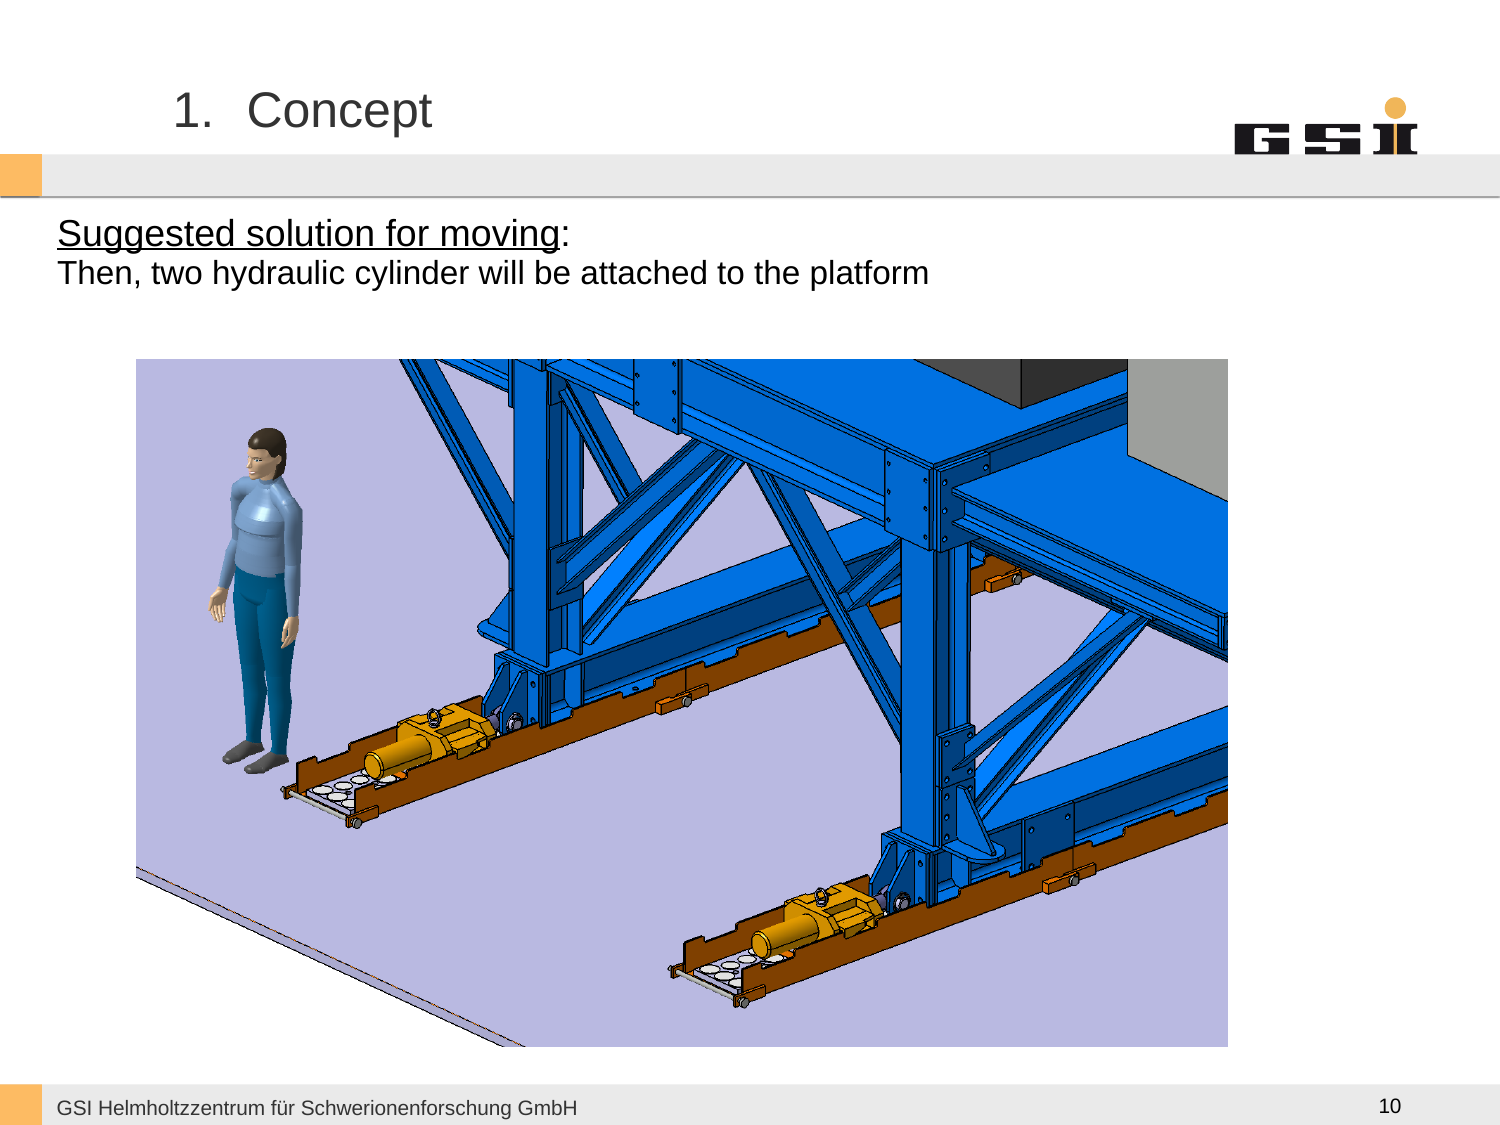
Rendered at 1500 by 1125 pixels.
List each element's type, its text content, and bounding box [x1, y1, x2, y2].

text_box Suggested solution for moving: Then, two hydraulic cylinder will be attached to the platform [42, 204, 1500, 430]
picture [1233, 95, 1419, 154]
picture [136, 359, 1228, 1047]
title 1. Concept [137, 45, 1054, 175]
